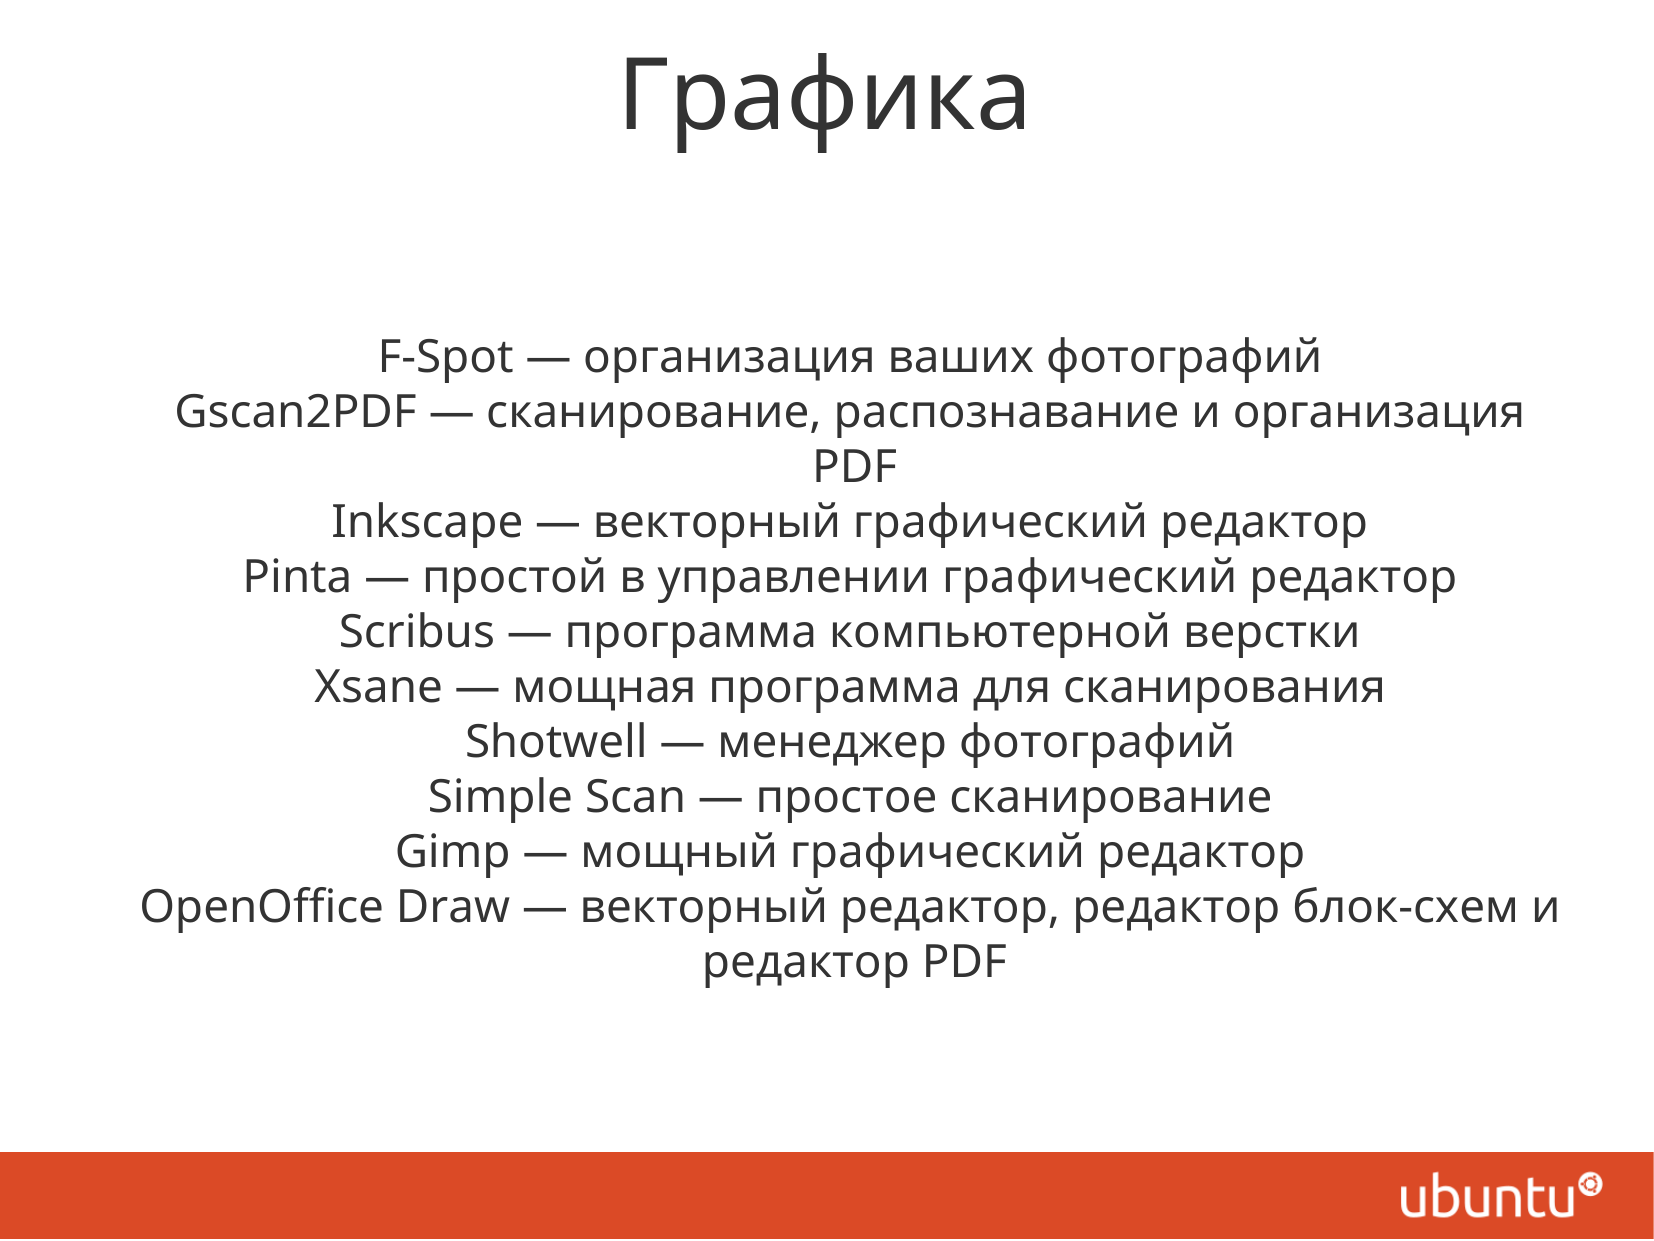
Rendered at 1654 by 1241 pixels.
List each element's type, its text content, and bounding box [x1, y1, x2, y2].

title Графика [55, 35, 1595, 161]
list F-Spot — организация ваших фотографий Gscan2PDF — сканирование, распознавание и организация PDF Inkscape — векторный графический редактор Pinta — простой в управлении графический редактор Scribus — программа компьютерной верстки Xsane — мощная программа для сканирования Shotwell — менеджер фотографий Simple Scan — простое сканирование Gimp — мощный графический редактор OpenOffice Draw — векторный редактор, редактор блок-схем и редактор PDF [70, 318, 1583, 1111]
picture [0, 1152, 1654, 1239]
